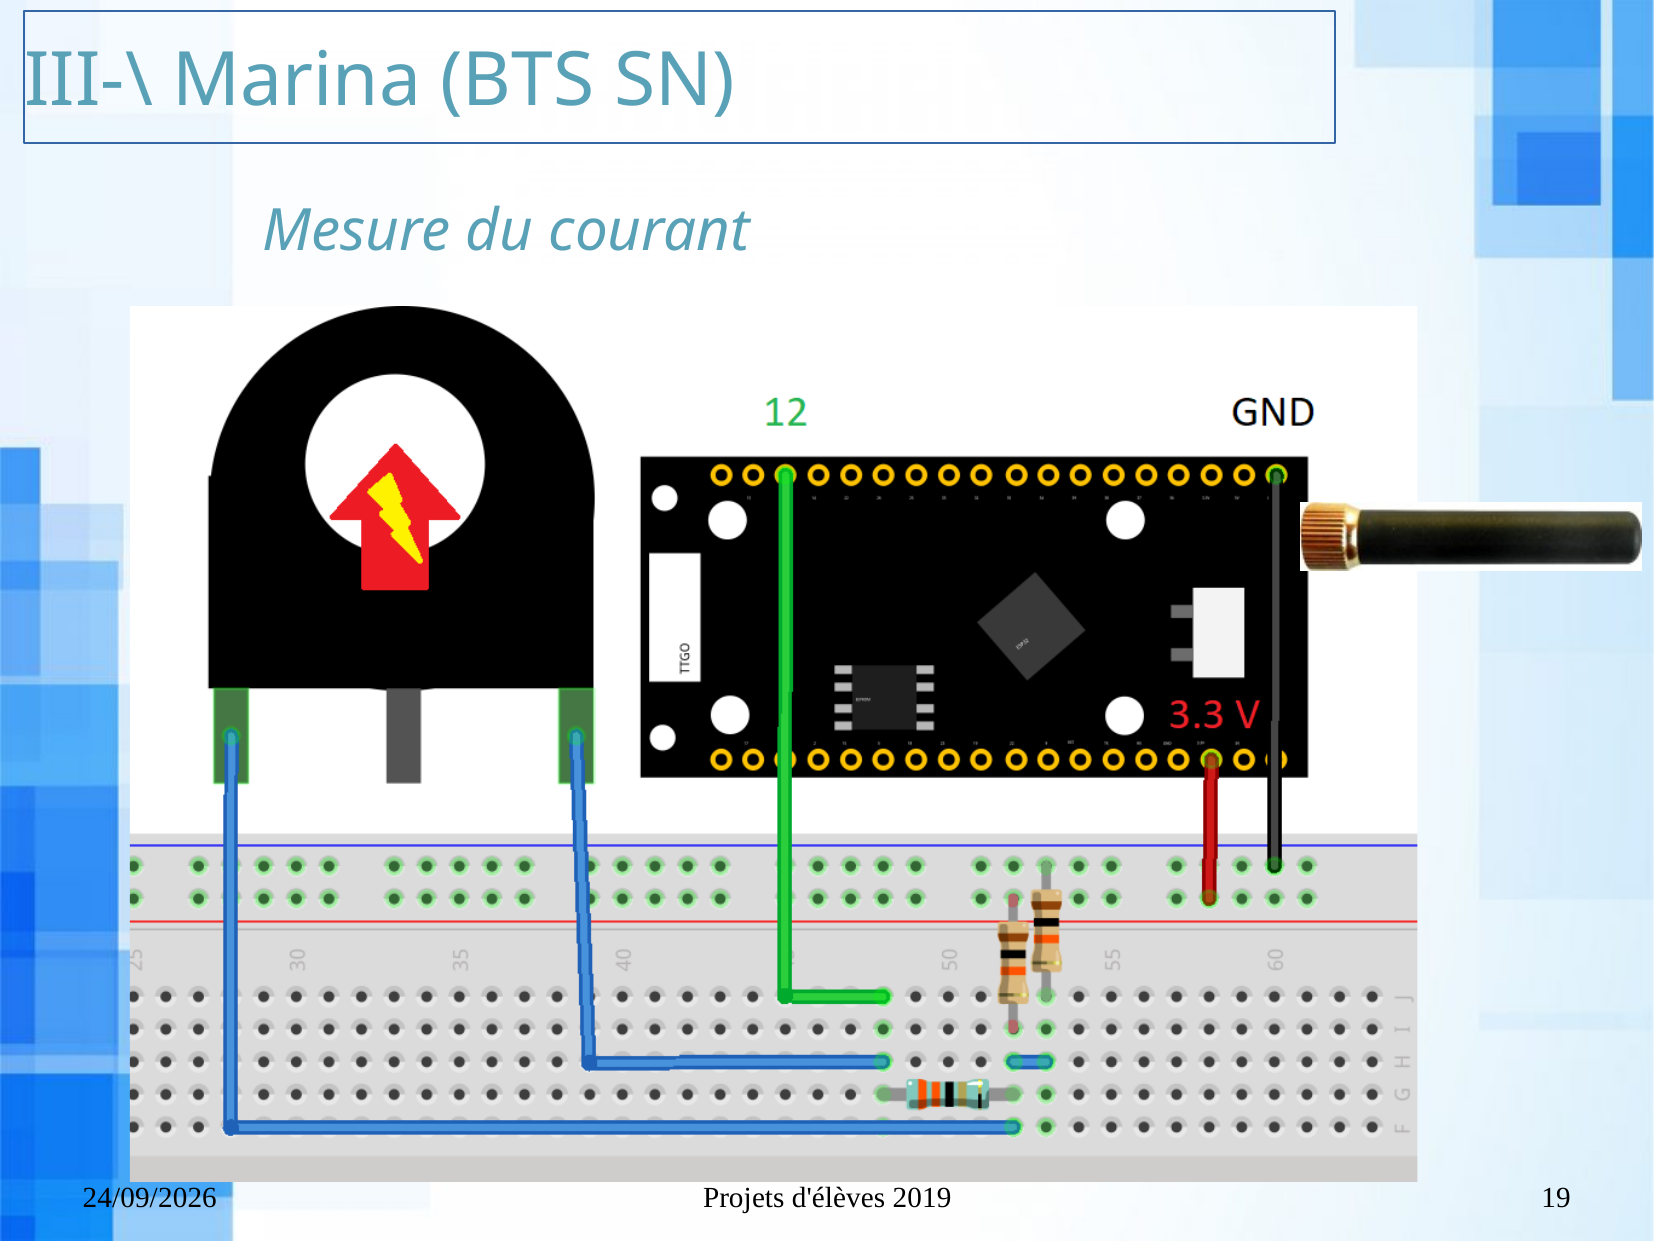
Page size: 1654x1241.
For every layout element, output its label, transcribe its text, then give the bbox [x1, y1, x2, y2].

title III-\ Marina (BTS SN) [23, 10, 1335, 143]
text_box Mesure du courant [248, 181, 799, 306]
picture [0, 0, 1654, 1241]
